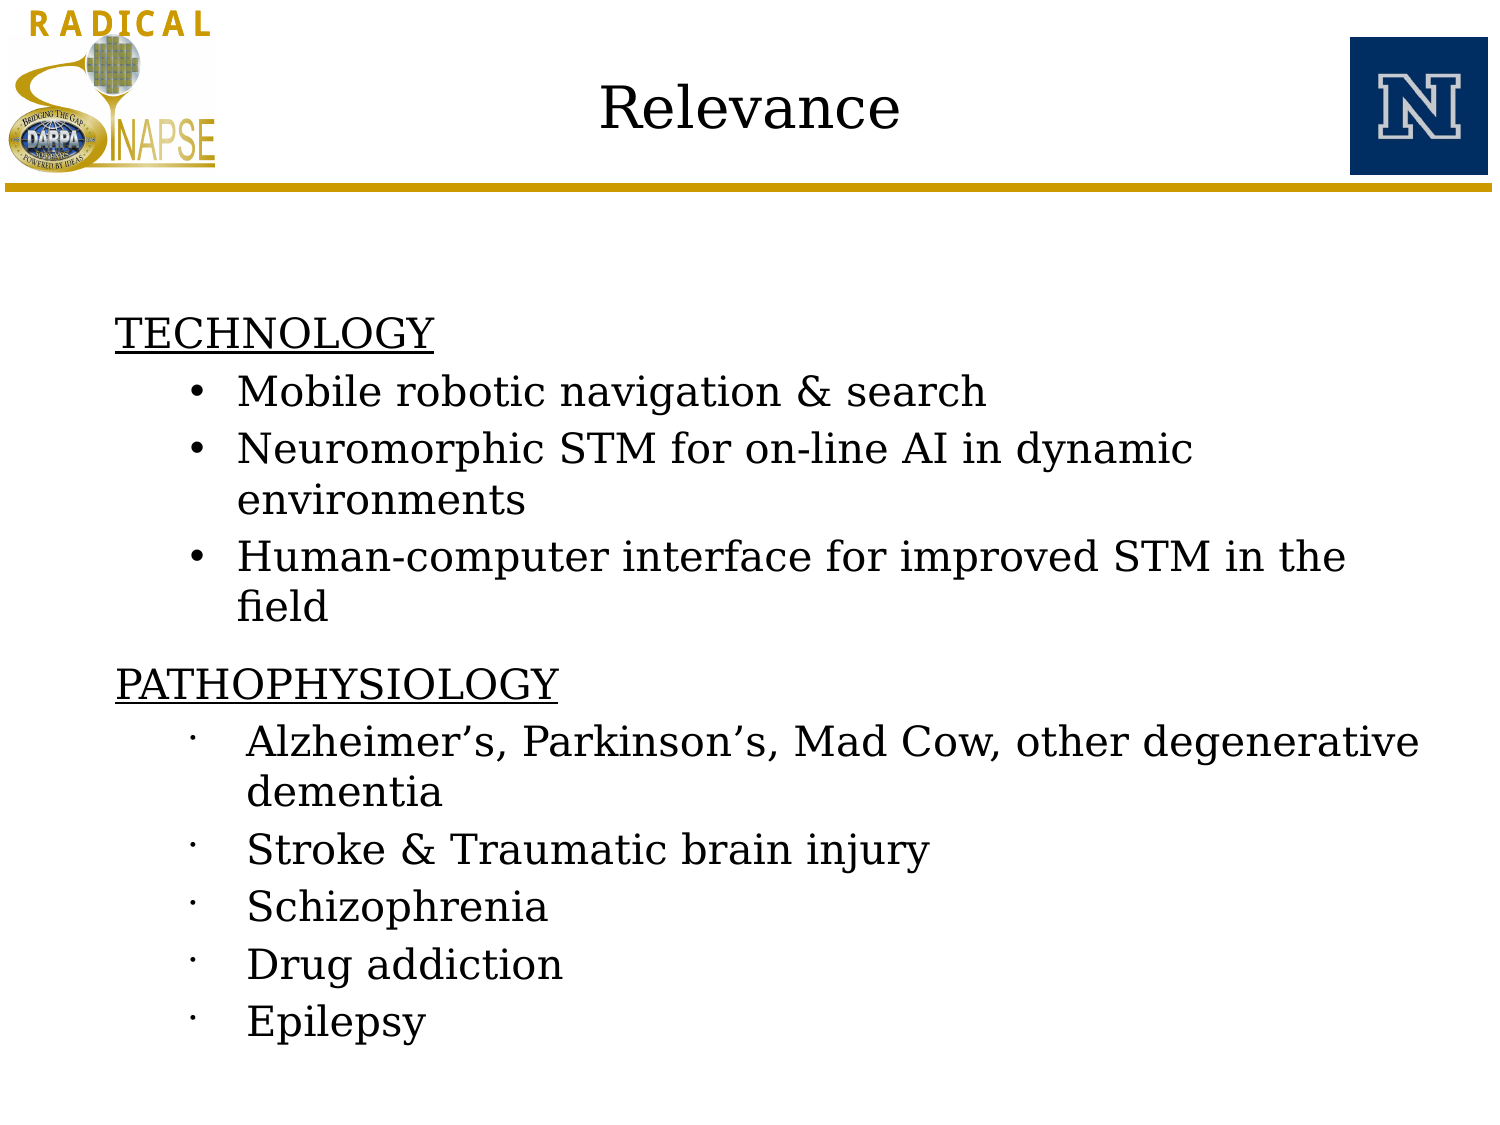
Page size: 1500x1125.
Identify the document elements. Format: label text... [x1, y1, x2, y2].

picture [1350, 37, 1488, 175]
text_box TECHNOLOGY Mobile robotic navigation & search Neuromorphic STM for on-line AI in dynamic environments Human-computer interface for improved STM in the field [99, 299, 1450, 613]
text_box Relevance [474, 62, 1025, 150]
text_box PATHOPHYSIOLOGY Alzheimer’s, Parkinson’s, Mad Cow, other degenerative dementia Stroke & Traumatic brain injury Schizophrenia Drug addiction Epilepsy [99, 650, 1450, 975]
